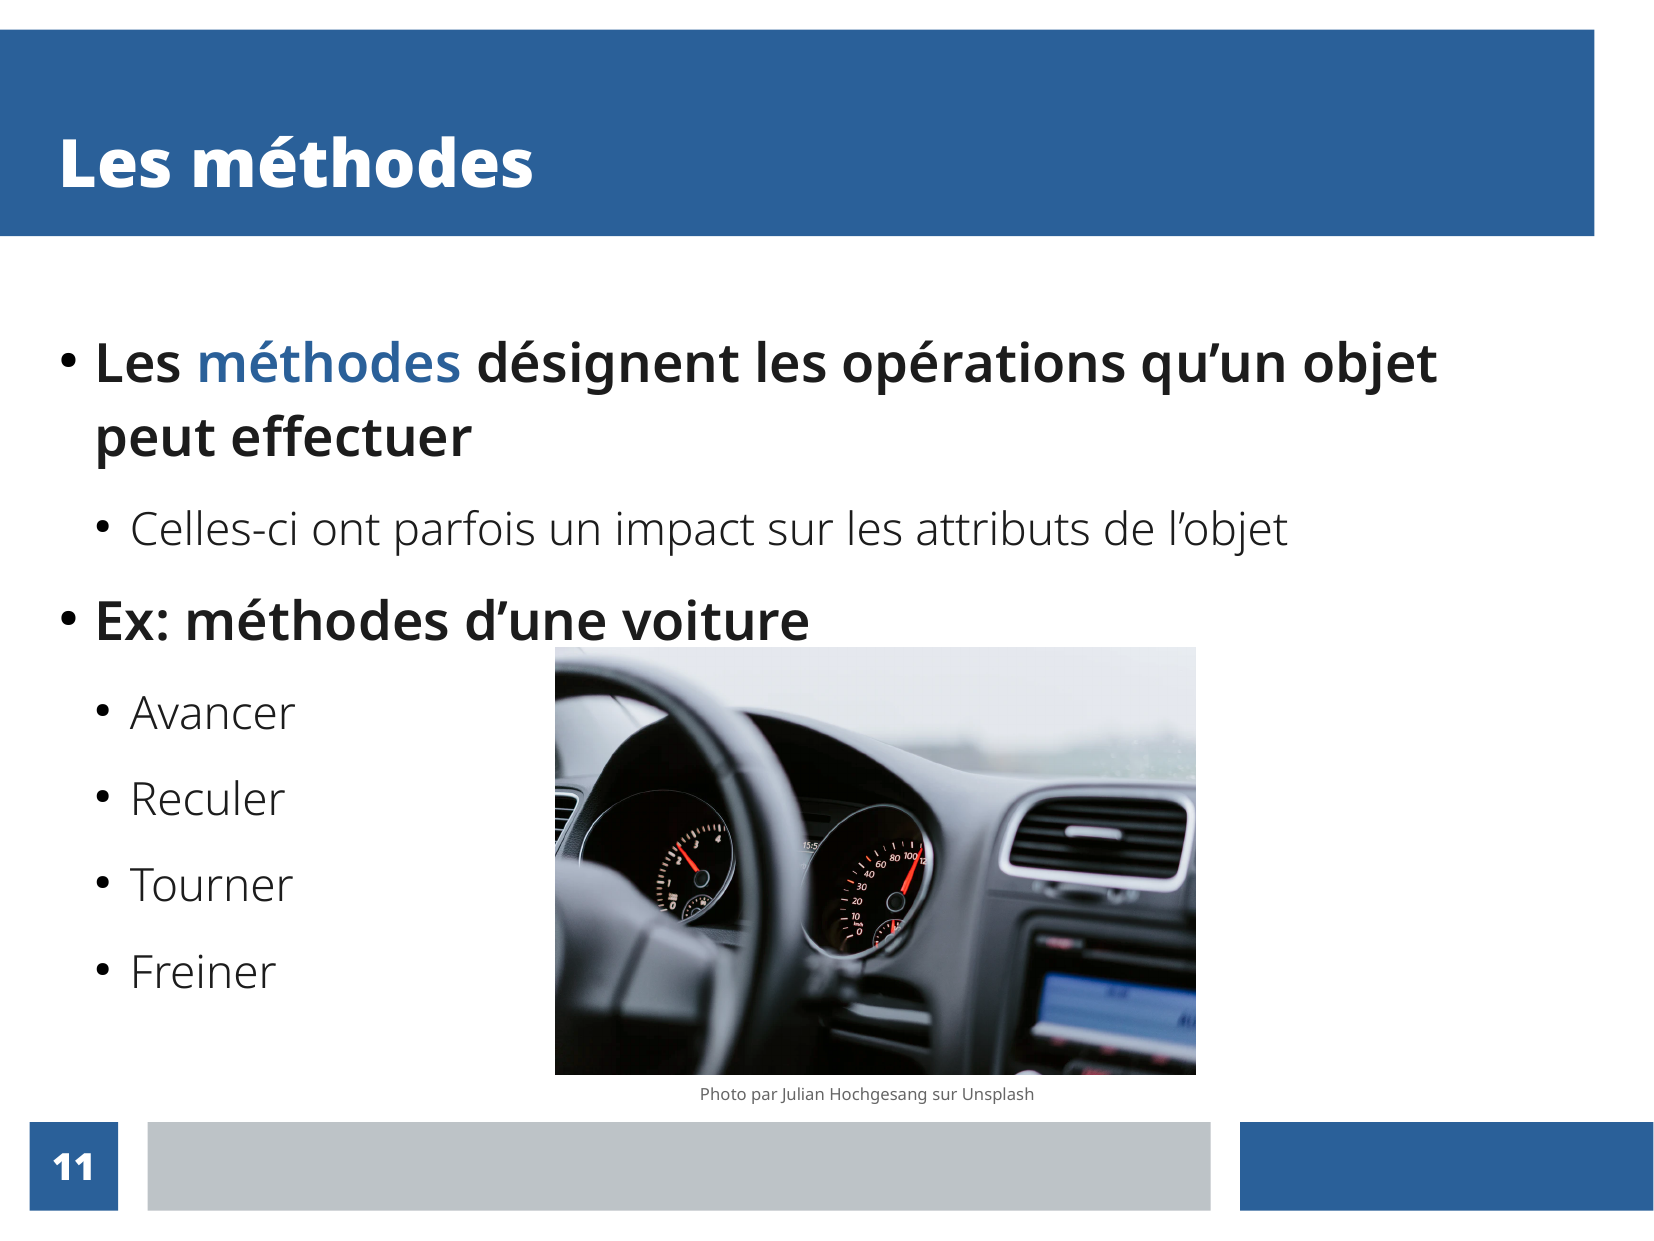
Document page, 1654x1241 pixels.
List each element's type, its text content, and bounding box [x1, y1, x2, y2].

picture [555, 647, 1196, 1075]
list Les méthodes désignent les opérations qu’un objet peut effectuer Celles-ci ont parfois un impact sur les attributs de l’objet Ex: méthodes d’une voiture Avancer Reculer Tourner Freiner [59, 324, 1565, 1093]
text_box Photo par Julian Hochgesang sur Unsplash [640, 1074, 1095, 1114]
title Les méthodes [59, 59, 1595, 207]
